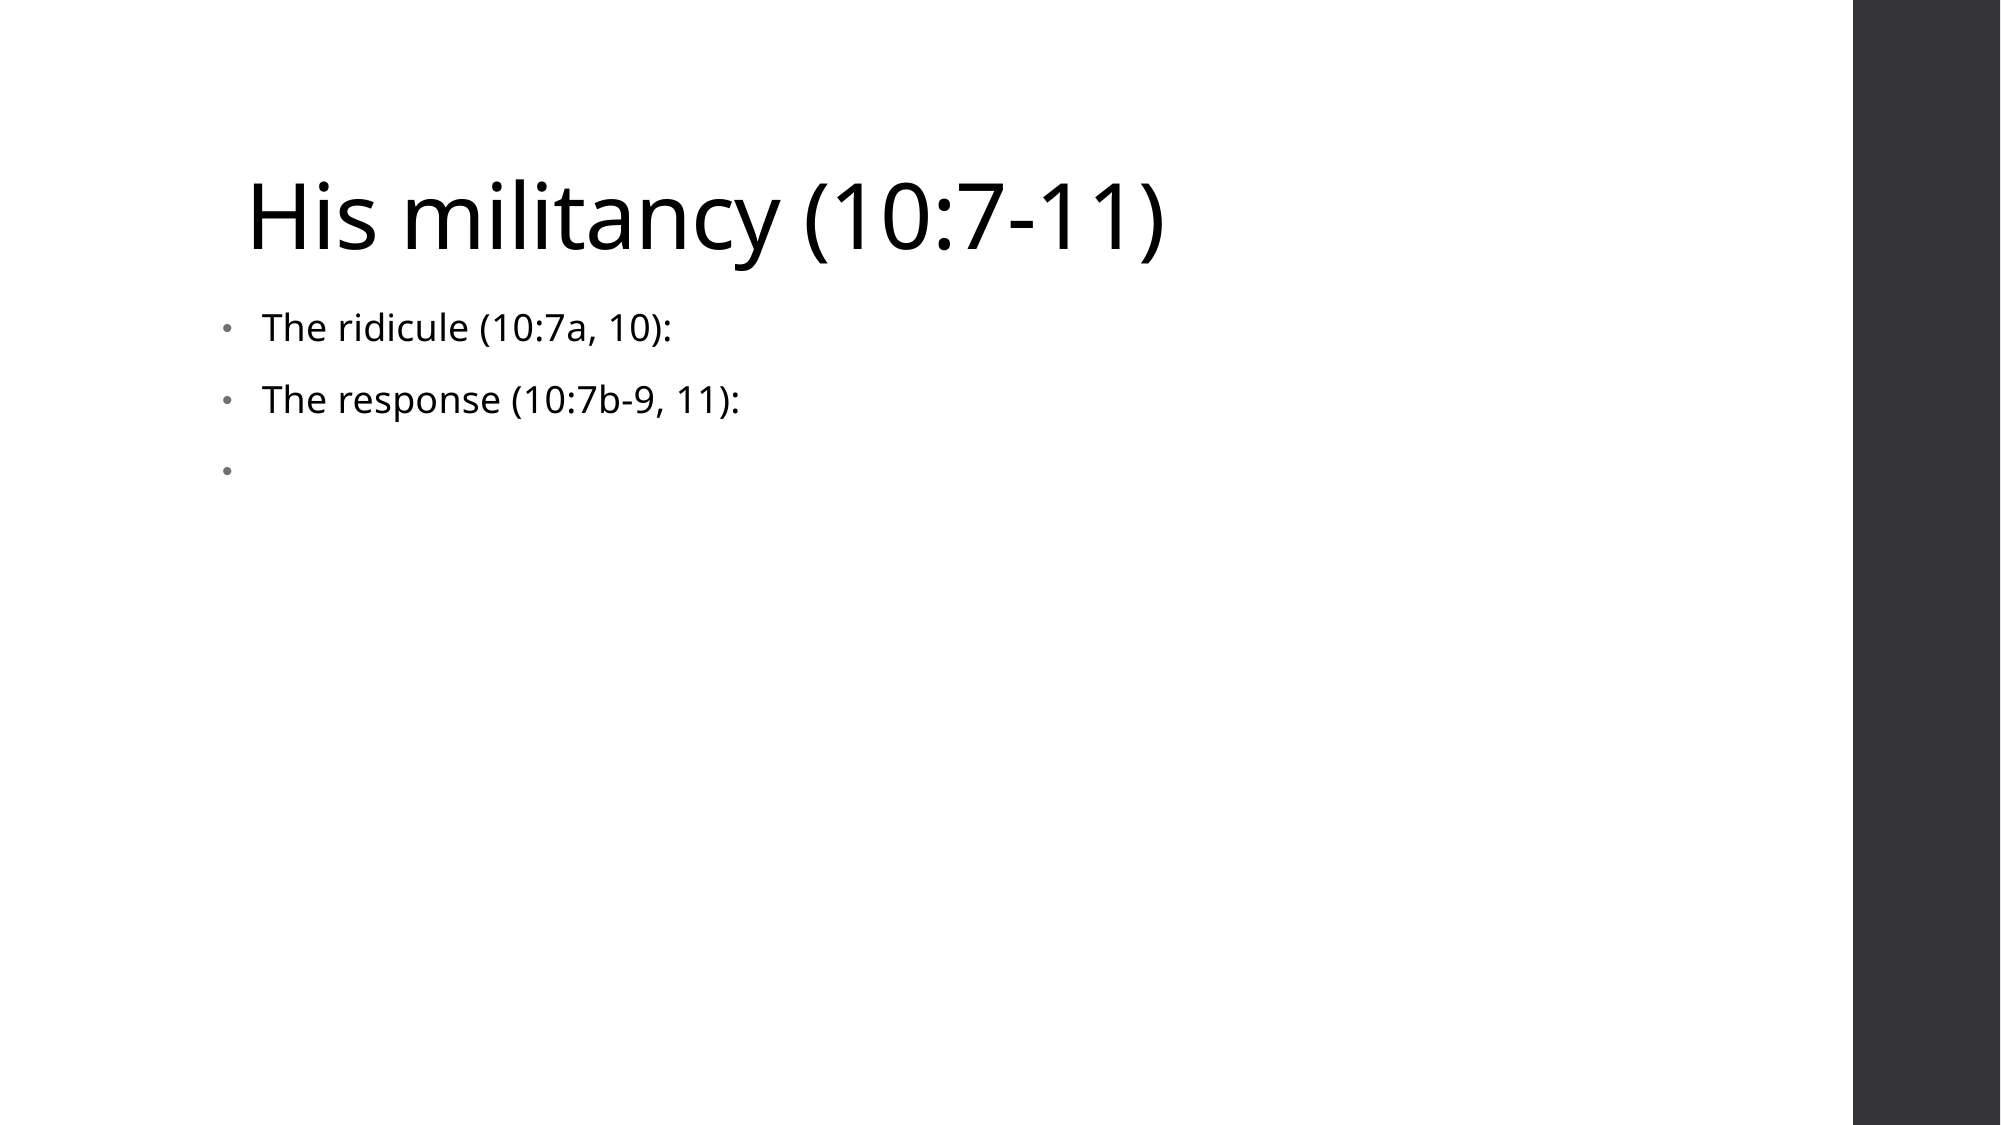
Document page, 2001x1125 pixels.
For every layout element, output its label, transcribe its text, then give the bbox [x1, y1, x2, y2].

title His militancy (10:7-11) [206, 60, 1797, 278]
list The ridicule (10:7a, 10): The response (10:7b-9, 11): [206, 299, 1617, 1014]
